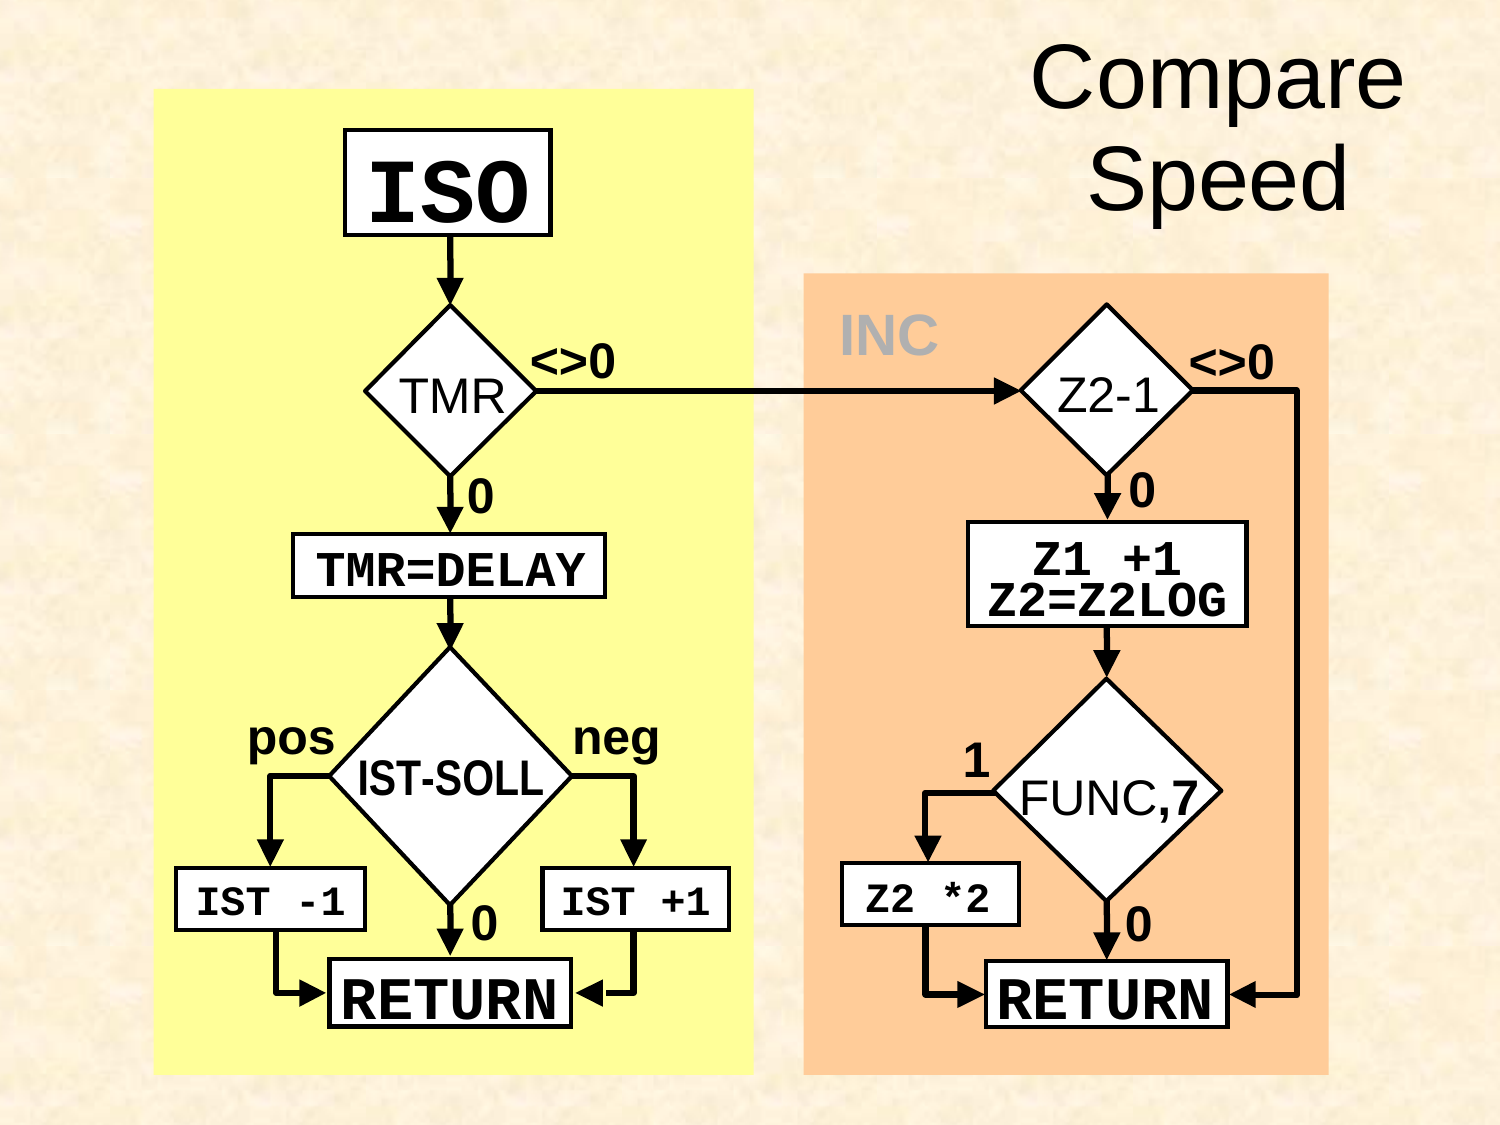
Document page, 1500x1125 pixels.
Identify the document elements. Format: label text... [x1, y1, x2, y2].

text_box 0 [1124, 891, 1153, 952]
text_box <>0 [1188, 329, 1276, 390]
text_box 1 [962, 727, 991, 788]
text_box FUNC,7 [1018, 765, 1200, 826]
text_box 0 [466, 463, 495, 524]
text_box Z2-1 [1057, 362, 1160, 423]
text_box RETURN [340, 959, 559, 1032]
text_box 0 [1128, 456, 1157, 518]
picture [0, 0, 1500, 1125]
text_box neg [572, 704, 661, 765]
text_box <>0 [529, 328, 617, 389]
text_box RETURN [996, 959, 1214, 1032]
text_box IST -1 [195, 874, 346, 925]
text_box Z1 +1 [1032, 525, 1183, 566]
text_box neg [639, 732, 650, 749]
text_box IST +1 [560, 874, 711, 925]
text_box 0 [470, 890, 499, 951]
text_box IST-SOLL [357, 745, 545, 806]
text_box INC [839, 297, 940, 368]
text_box ISO [365, 130, 531, 241]
text_box Z2 *2 [865, 871, 991, 922]
text_box [803, 273, 1329, 1075]
text_box [153, 88, 754, 1075]
text_box pos [246, 704, 336, 765]
text_box Z2=Z2LOG [986, 566, 1228, 627]
text_box TMR=DELAY [315, 536, 586, 597]
text_box TMR [398, 363, 507, 424]
title Compare Speed [937, 0, 1500, 256]
